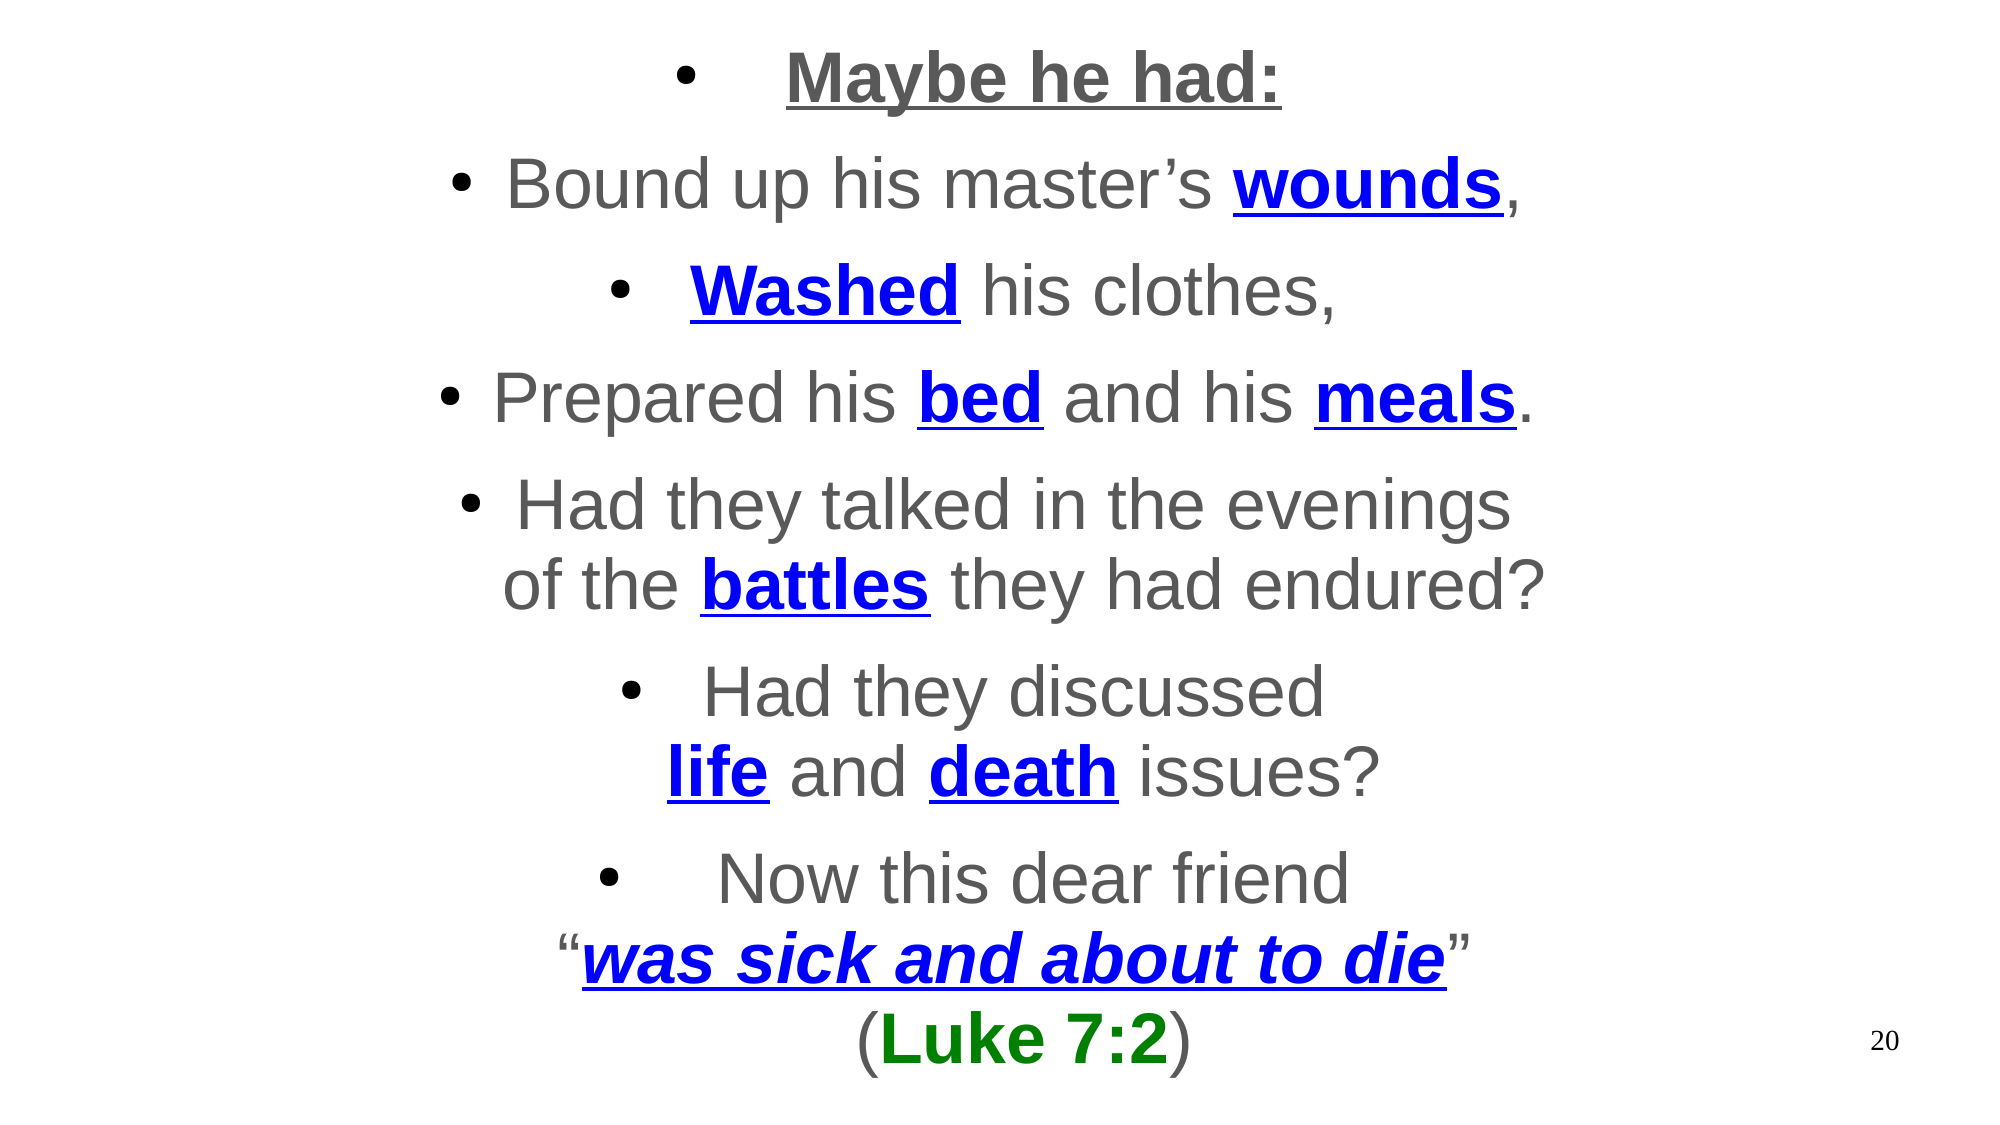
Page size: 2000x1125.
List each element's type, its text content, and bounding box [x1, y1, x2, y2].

list Maybe he had: Bound up his master’s wounds, Washed his clothes, Prepared his bed and his meals. Had they talked in the evenings of the battles they had endured? Had they discussed life and death issues? Now this dear friend “was sick and about to die” (Luke 7:2) [37, 37, 1951, 1088]
